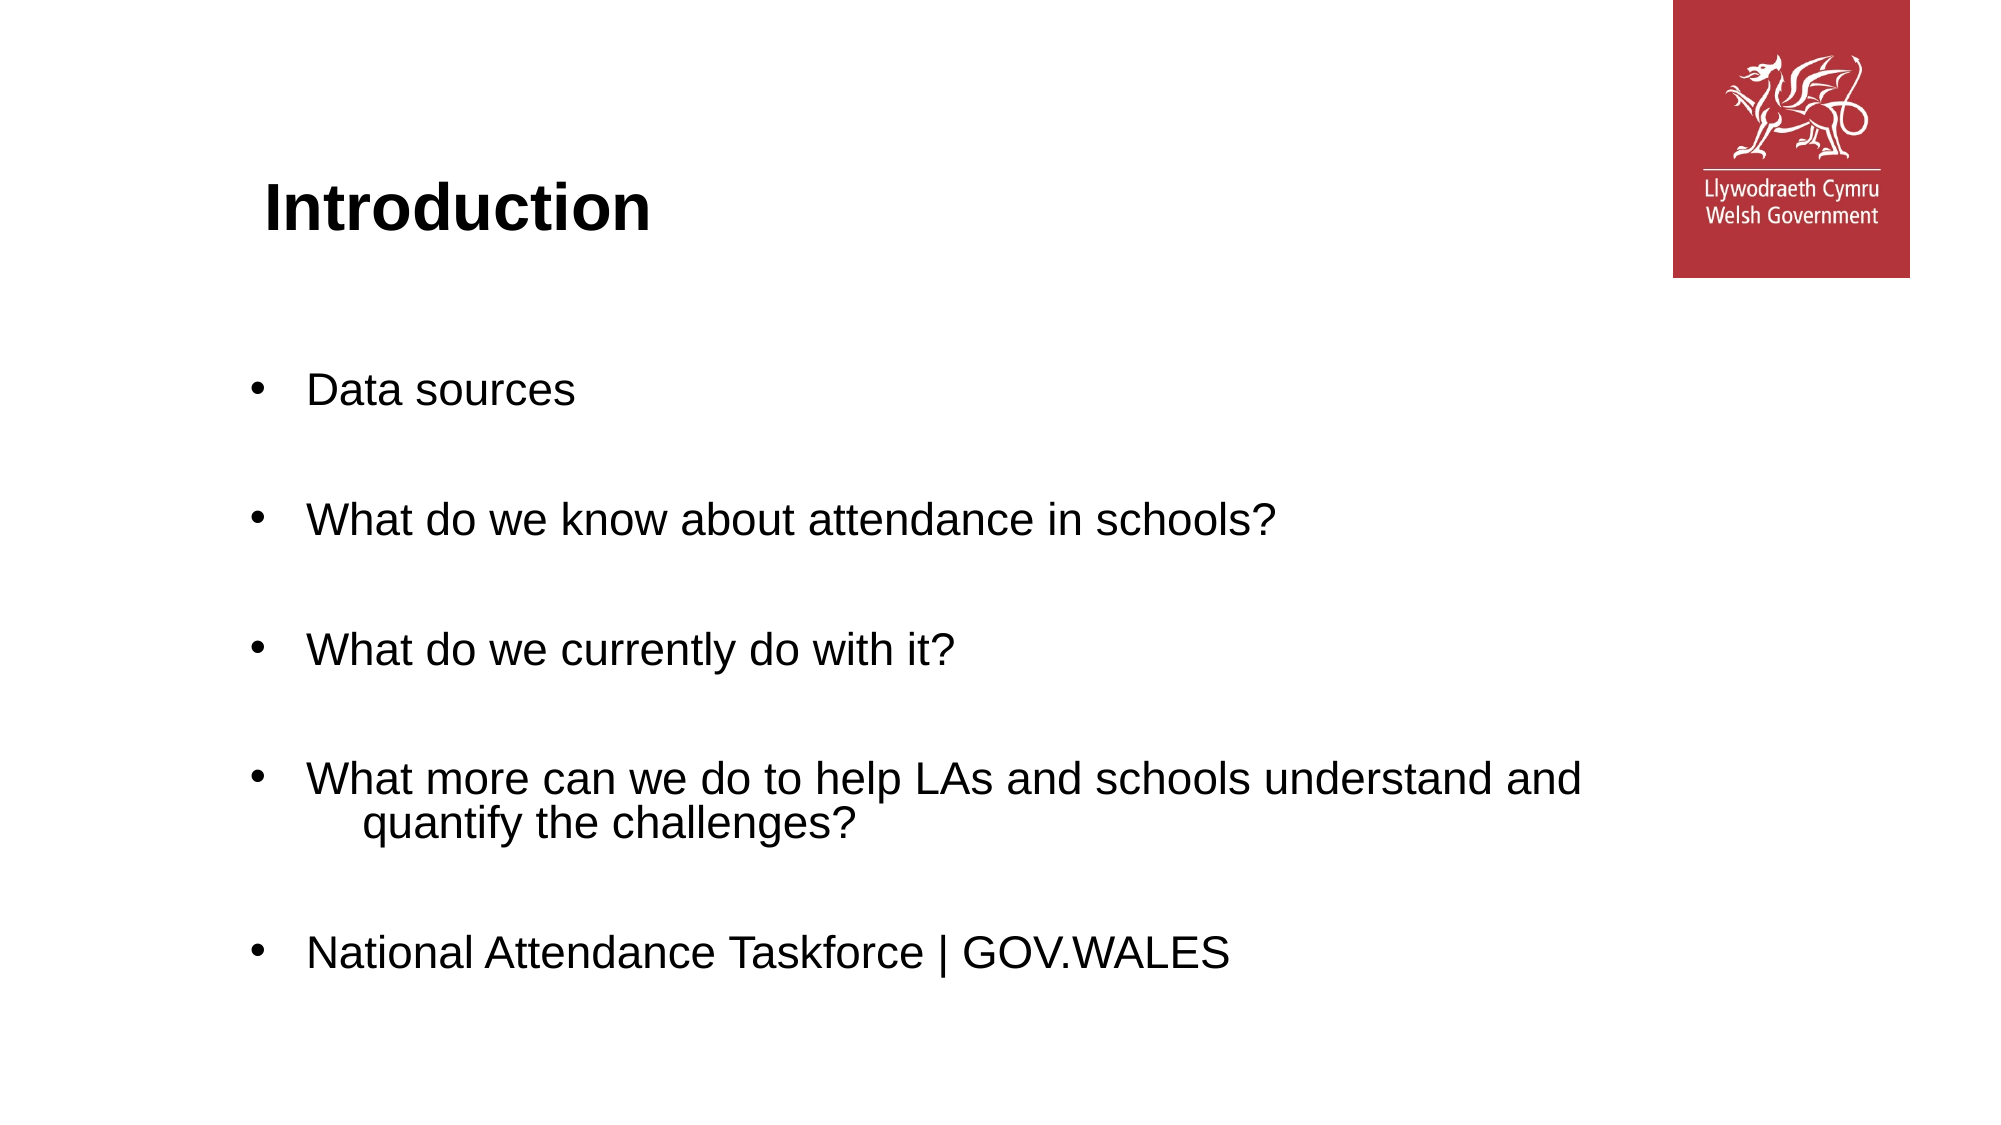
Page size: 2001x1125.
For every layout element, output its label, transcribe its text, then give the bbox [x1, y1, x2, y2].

text_box Introduction [249, 155, 1751, 252]
subtitle Data sources What do we know about attendance in schools? What do we currently do with it? What more can we do to help LAs and schools understand and quantify the challenges? National Attendance Taskforce | GOV.WALES [234, 222, 1735, 990]
